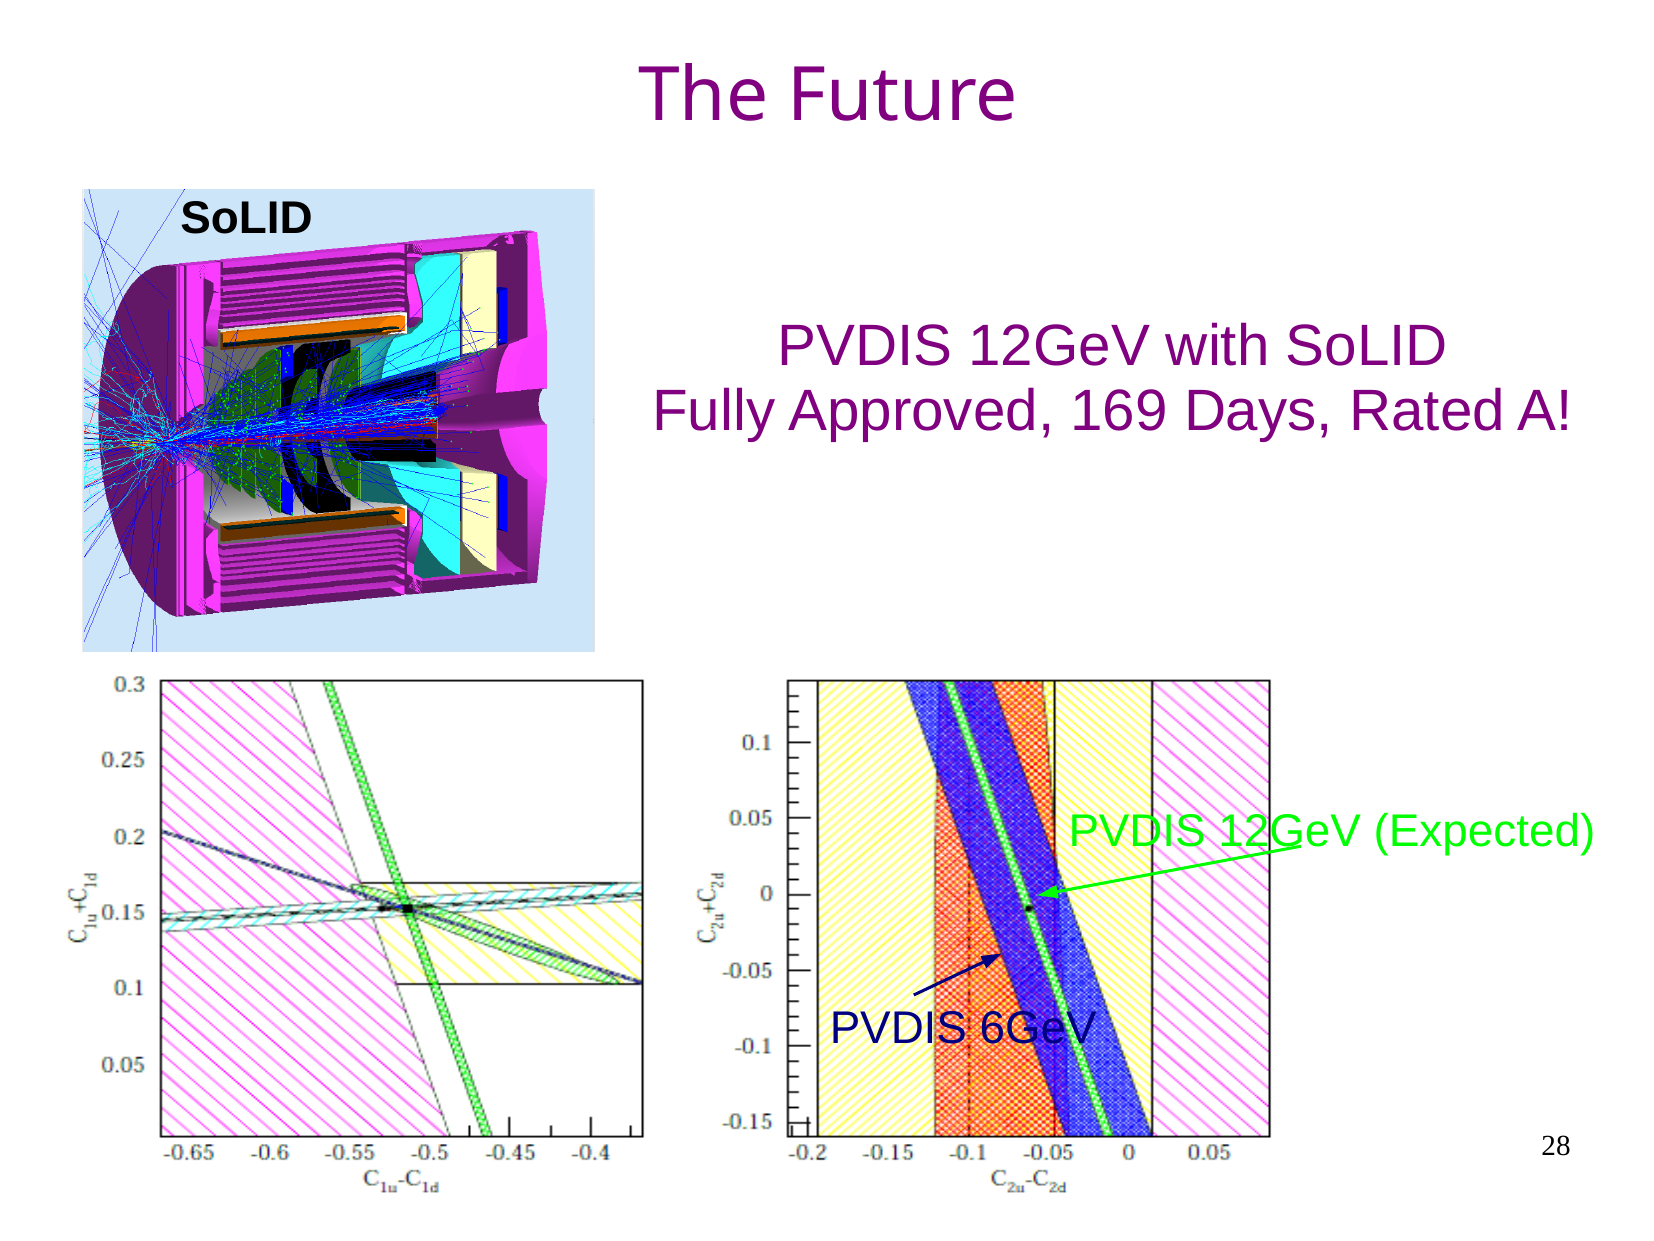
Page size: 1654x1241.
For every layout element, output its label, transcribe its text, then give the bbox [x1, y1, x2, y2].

text_box SoLID [165, 184, 348, 251]
text_box PVDIS 12GeV with SoLID Fully Approved, 169 Days, Rated A! [637, 305, 1567, 451]
text_box PVDIS 6GeV [815, 994, 1107, 1061]
text_box The Future [134, 19, 1522, 151]
text_box PVDIS 12GeV (Expected) [1053, 797, 1601, 864]
picture [37, 663, 1289, 1203]
picture [82, 189, 595, 652]
